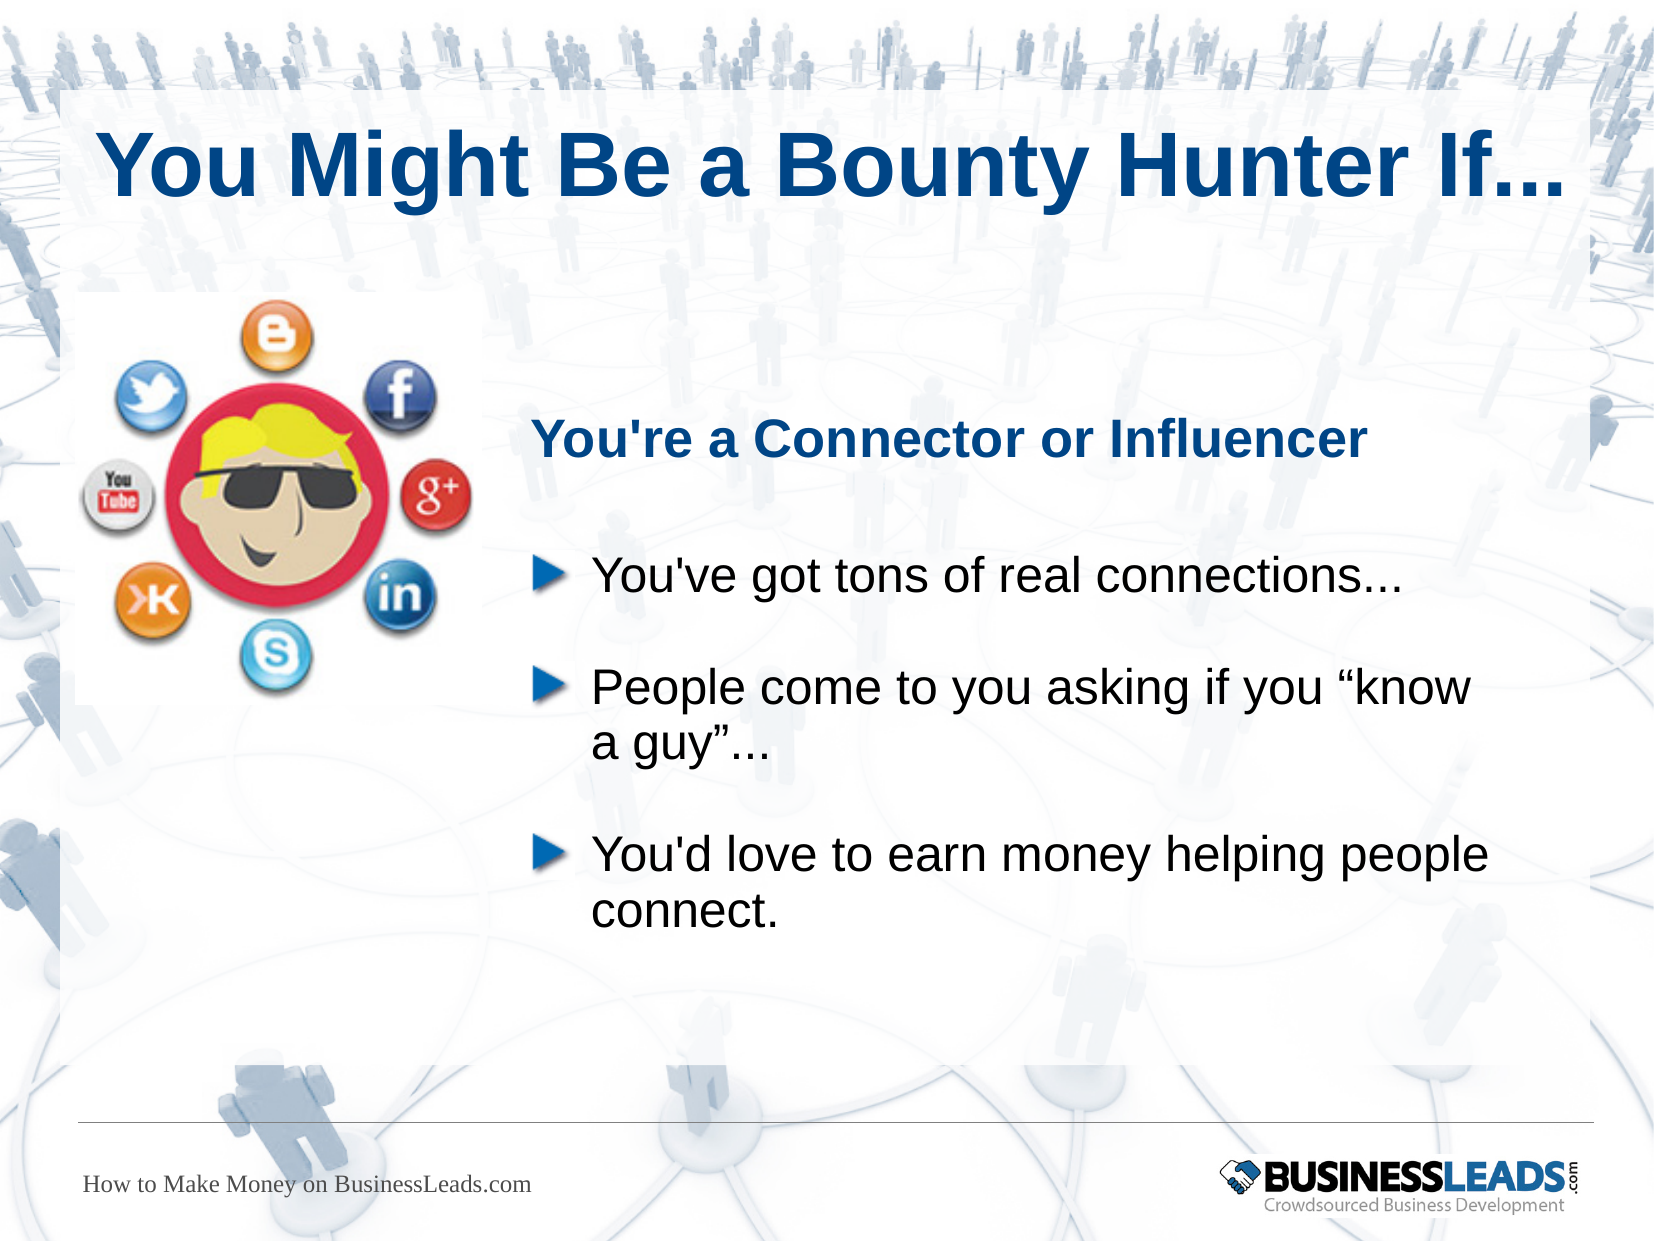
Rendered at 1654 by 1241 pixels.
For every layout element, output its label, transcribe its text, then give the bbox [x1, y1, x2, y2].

table_header You're a Connector or Influencer [525, 403, 1515, 542]
table_cell You've got tons of real connections... People come to you asking if you “know a guy”... You'd love to earn money helping people connect. [525, 542, 1515, 958]
picture [0, 3, 1654, 1241]
title You Might Be a Bounty Hunter If... [94, 61, 1583, 269]
